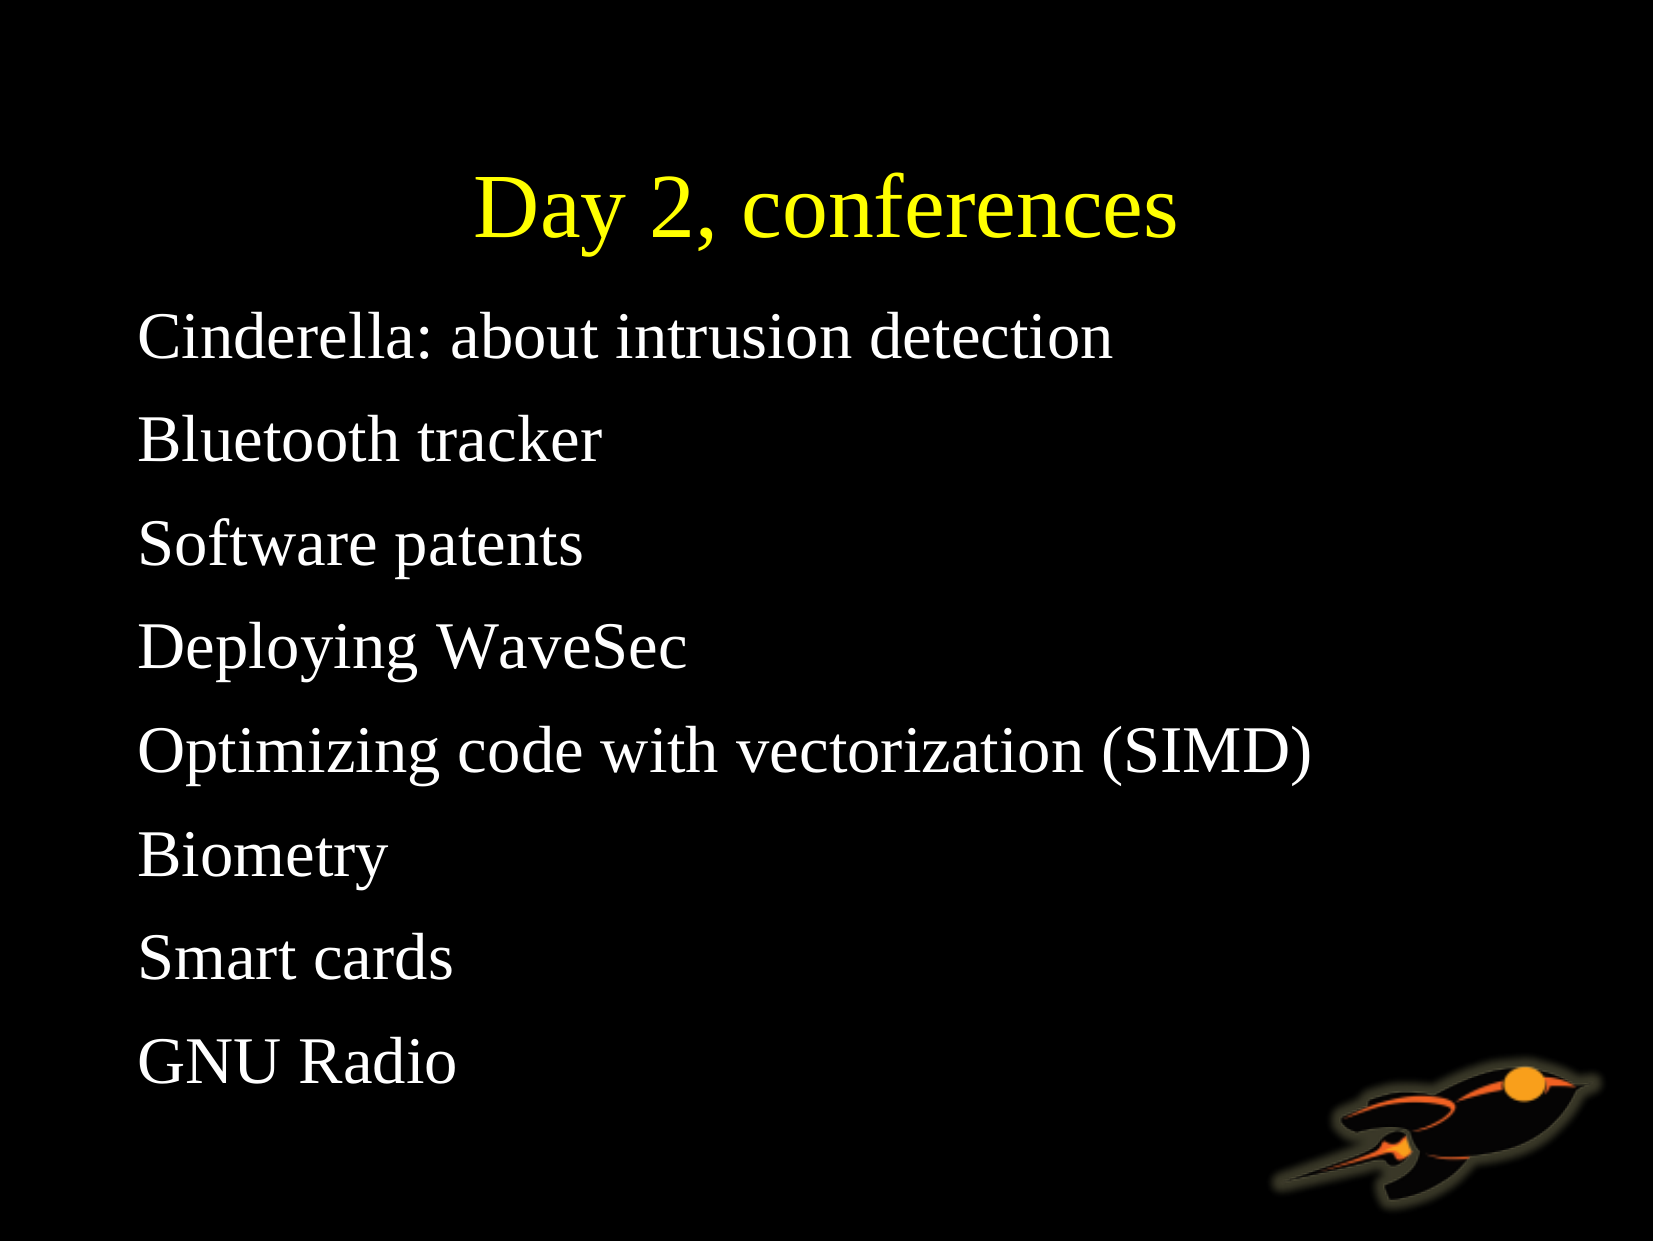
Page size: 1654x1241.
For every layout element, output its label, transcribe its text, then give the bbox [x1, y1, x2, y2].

picture [1219, 1032, 1653, 1241]
title Day 2, conferences [121, 102, 1533, 311]
list Cinderella: about intrusion detection Bluetooth tracker Software patents Deploying WaveSec Optimizing code with vectorization (SIMD) Biometry Smart cards GNU Radio [119, 298, 1532, 1168]
